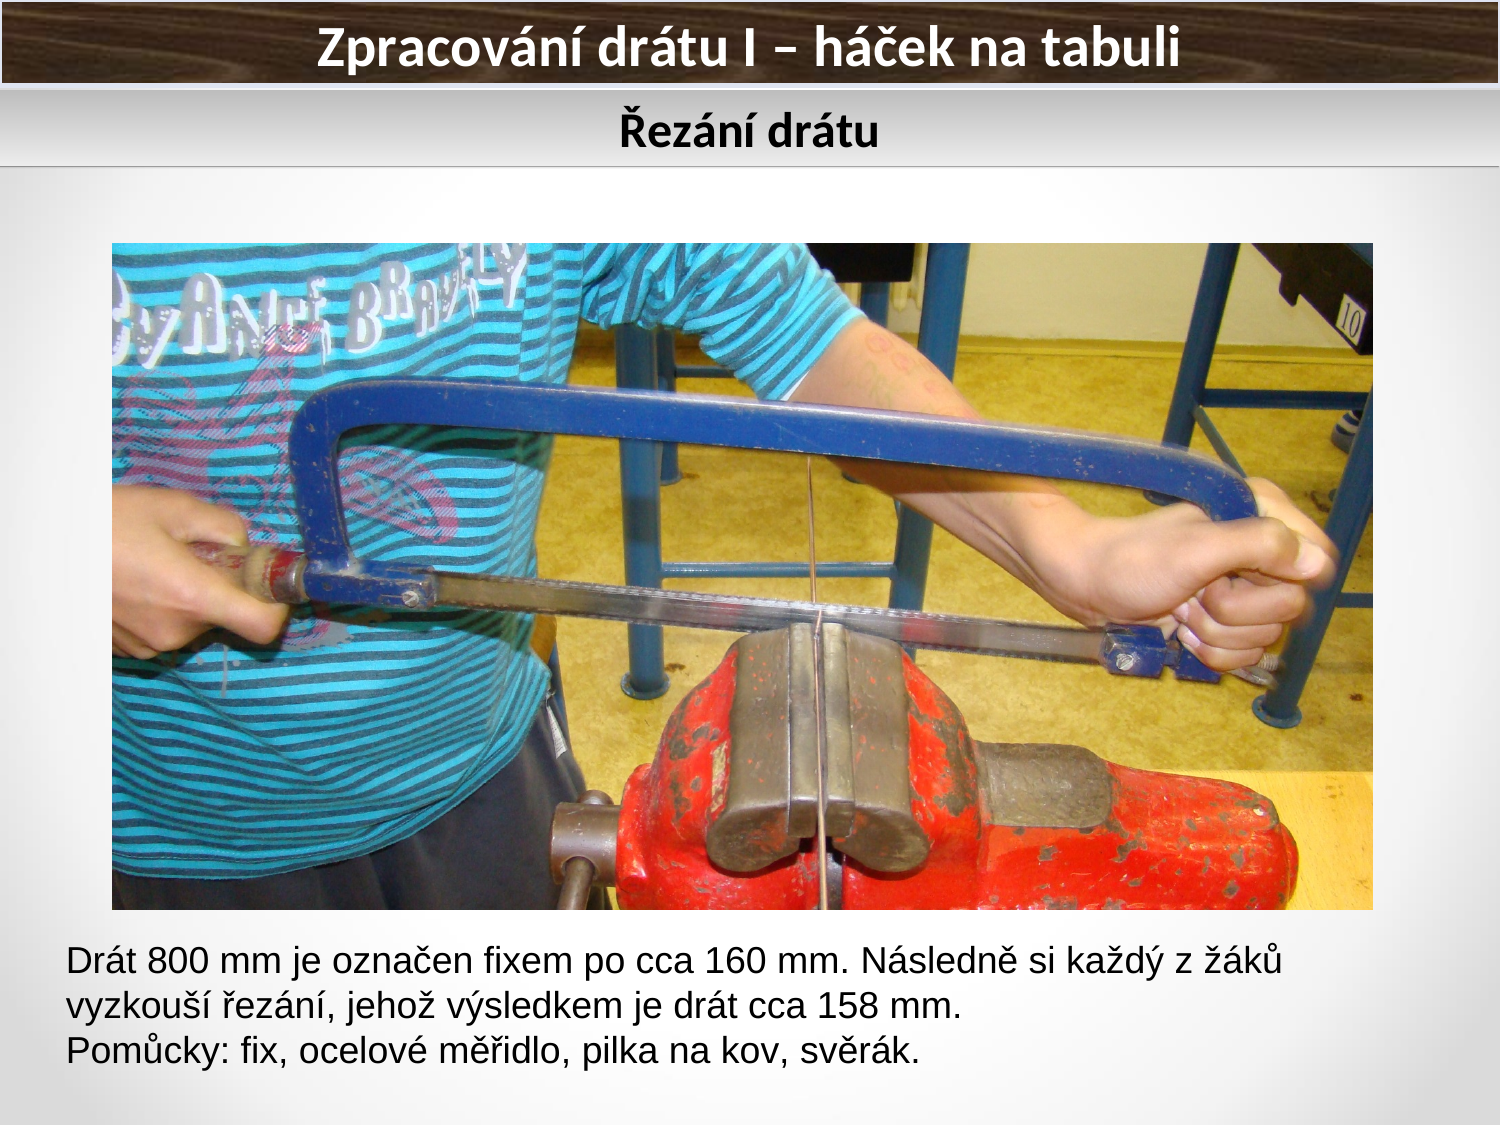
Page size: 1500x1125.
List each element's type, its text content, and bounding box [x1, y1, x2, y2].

text_box Drát 800 mm je označen fixem po cca 160 mm. Následně si každý z žáků vyzkouší řezání, jehož výsledkem je drát cca 158 mm. Pomůcky: fix, ocelové měřidlo, pilka na kov, svěrák. [51, 928, 1436, 1079]
text_box Zpracování drátu I – háček na tabuli [0, 0, 1500, 86]
text_box Řezání drátu [0, 90, 1500, 166]
picture [0, 166, 1500, 1125]
picture [0, 86, 1500, 90]
